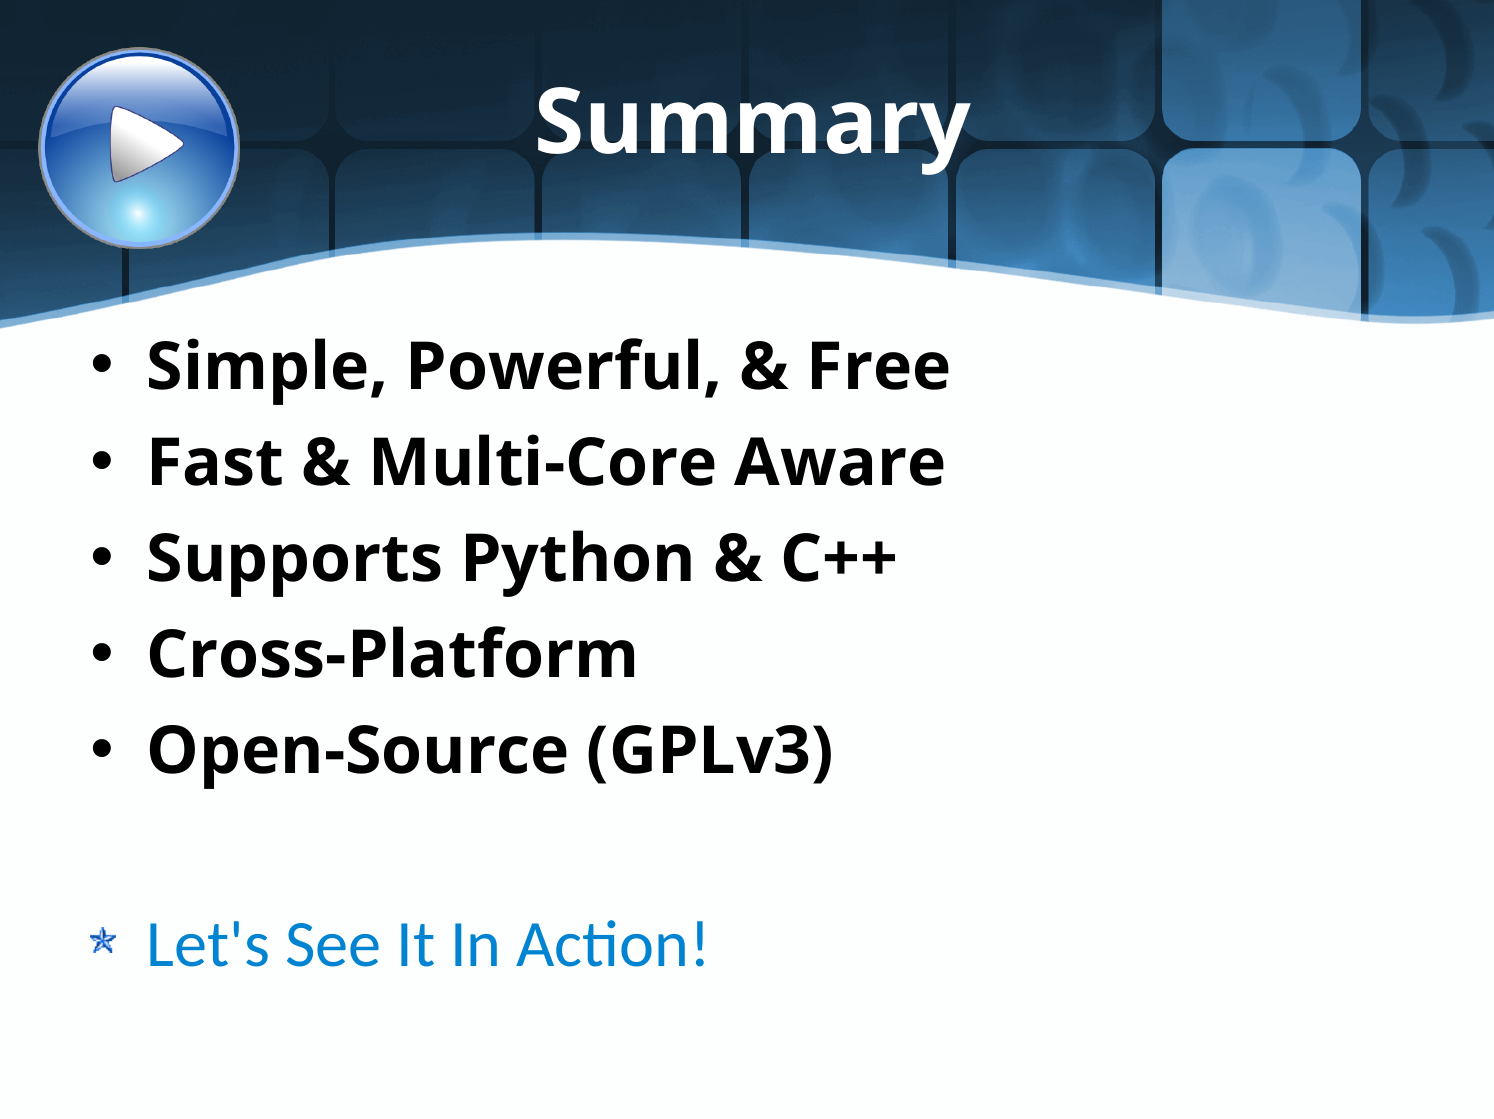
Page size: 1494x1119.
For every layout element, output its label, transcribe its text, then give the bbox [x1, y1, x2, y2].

title Summary [80, 23, 1426, 211]
list Simple, Powerful, & Free Fast & Multi-Core Aware Supports Python & C++ Cross-Platform Open-Source (GPLv3) Let's See It In Action! [75, 315, 1420, 1097]
picture [0, 0, 1494, 1119]
